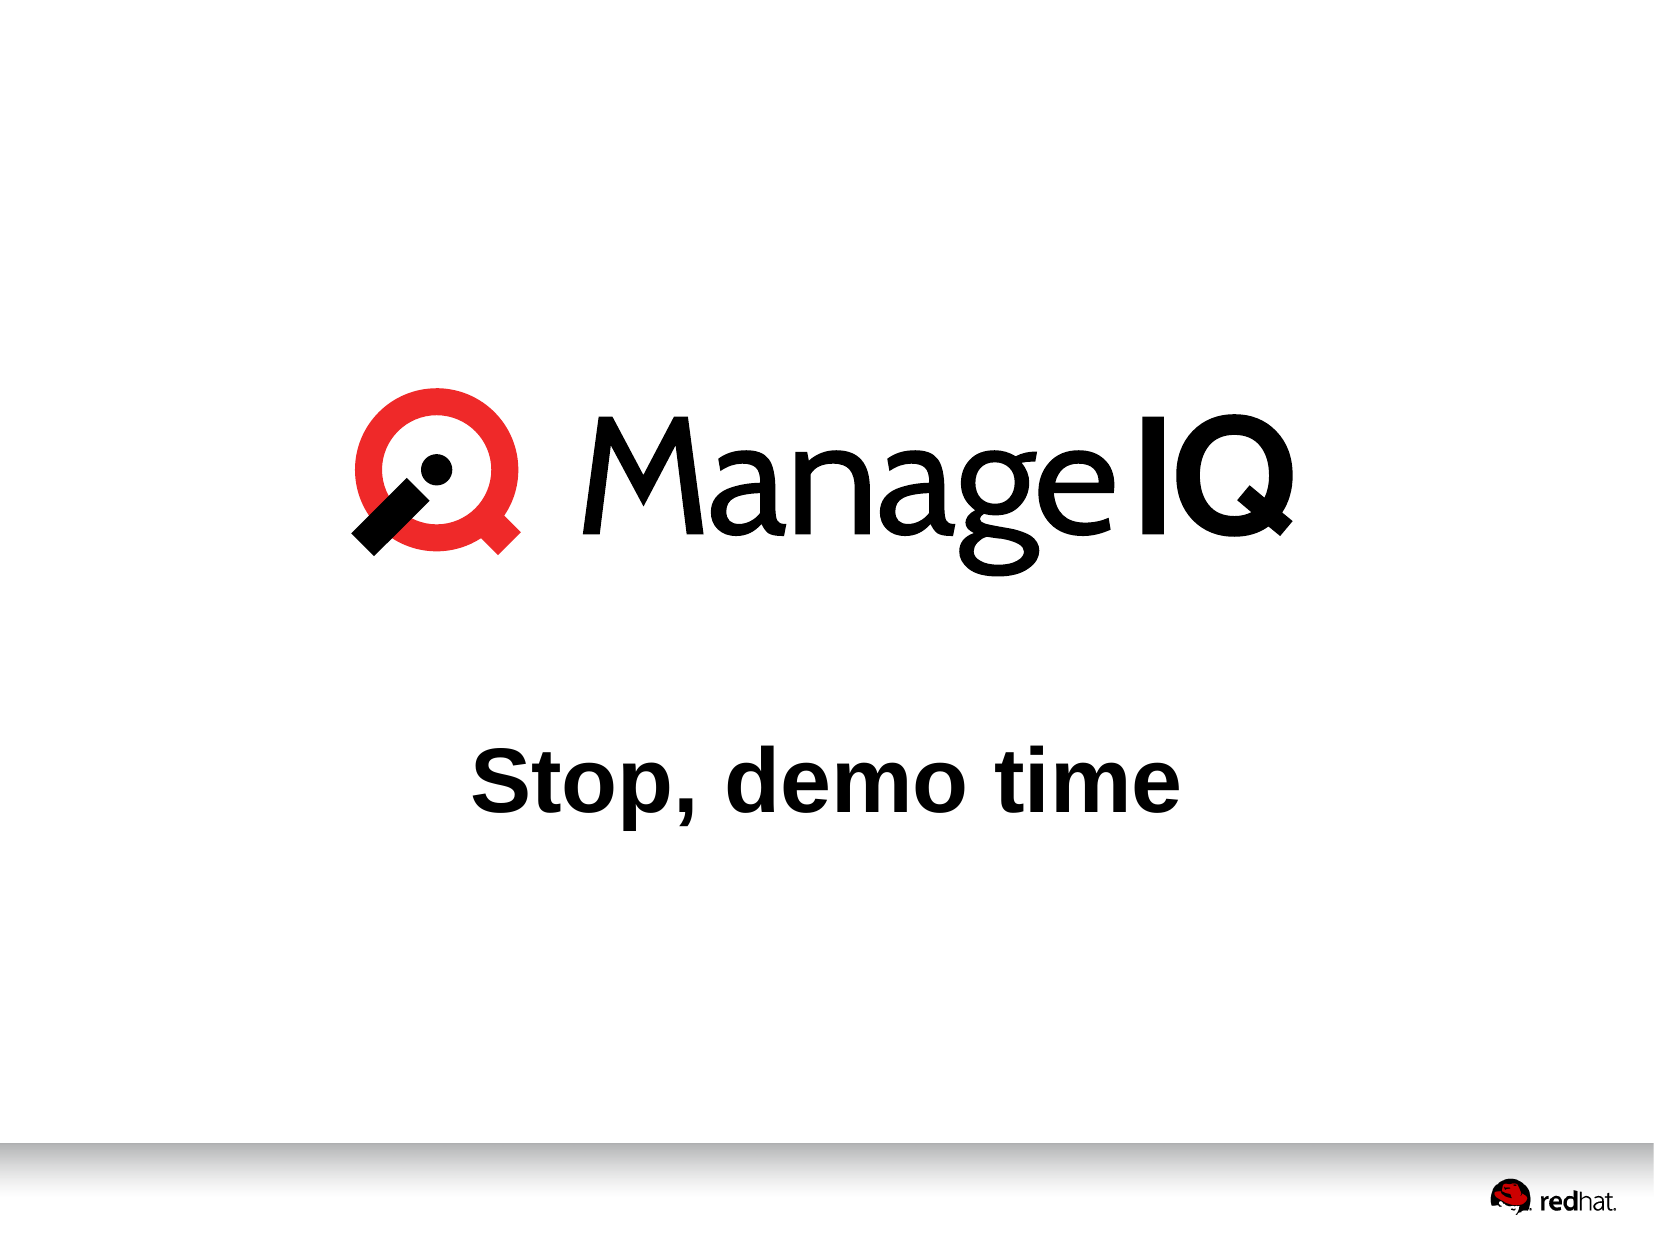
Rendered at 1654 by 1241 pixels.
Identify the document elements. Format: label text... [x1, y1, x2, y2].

picture [0, 1143, 1654, 1241]
picture [301, 339, 1352, 601]
text_box Stop, demo time [286, 722, 1367, 841]
